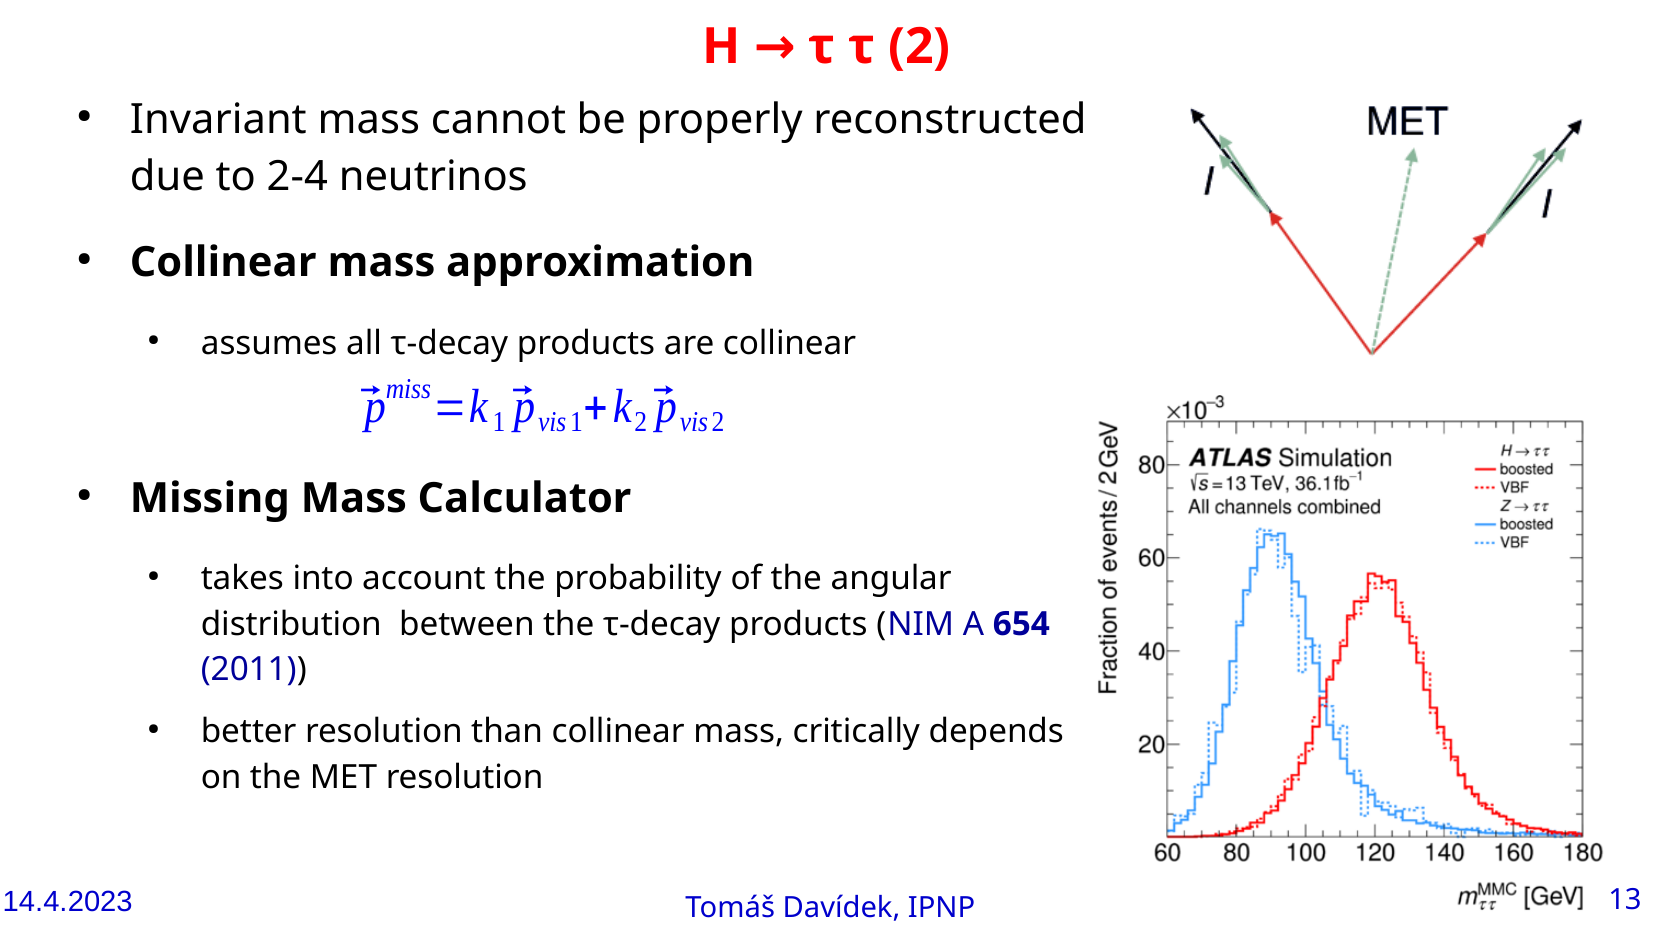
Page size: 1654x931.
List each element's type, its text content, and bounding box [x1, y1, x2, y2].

picture [1083, 395, 1609, 921]
picture [1181, 58, 1603, 390]
chart [348, 377, 736, 438]
list Invariant mass cannot be properly reconstructed due to 2-4 neutrinos Collinear mass approximation assumes all τ-decay products are collinear Missing Mass Calculator takes into account the probability of the angular distribution between the τ-decay products (NIM A 654 (2011)) better resolution than collinear mass, critically depends on the MET resolution [59, 88, 1093, 886]
title H → τ τ (2) [82, 0, 1571, 89]
